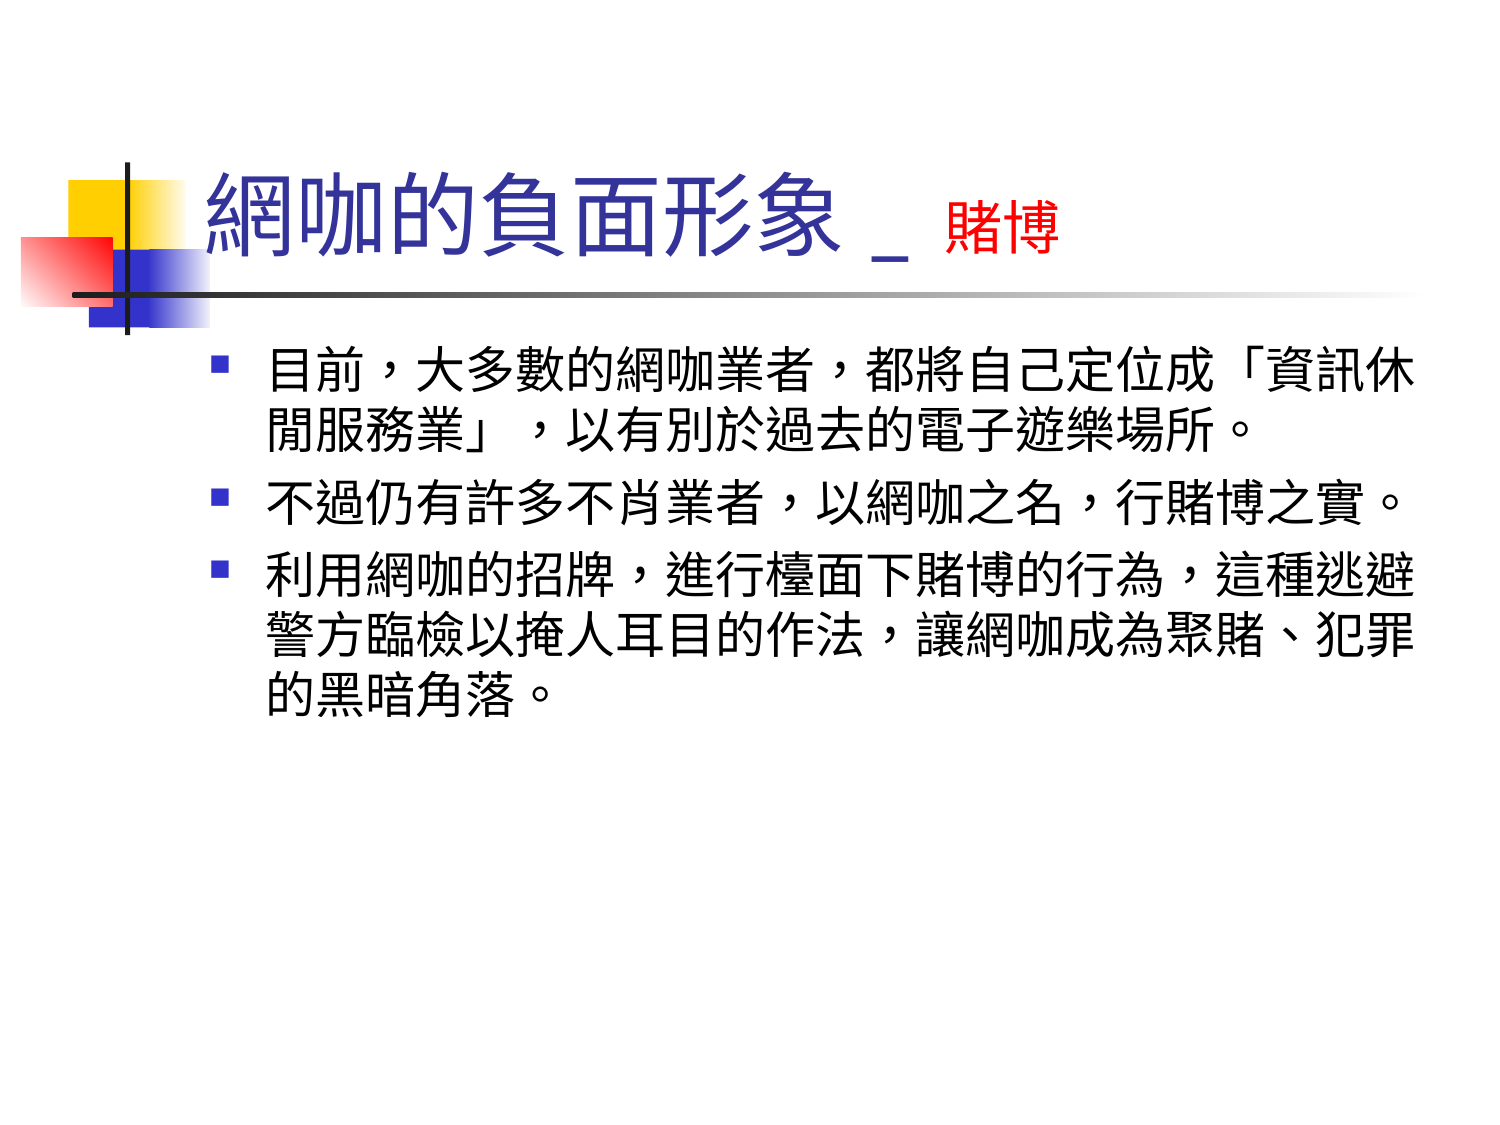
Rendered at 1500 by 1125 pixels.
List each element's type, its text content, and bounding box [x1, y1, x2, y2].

list 目前，大多數的網咖業者，都將自己定位成「資訊休閒服務業」，以有別於過去的電子遊樂場所。 不過仍有許多不肖業者，以網咖之名，行賭博之實。 利用網咖的招牌，進行檯面下賭博的行為，這種逃避警方臨檢以掩人耳目的作法，讓網咖成為聚賭、犯罪的黑暗角落。 [193, 331, 1469, 1007]
title 網咖的負面形象_賭博 [188, 35, 1468, 276]
